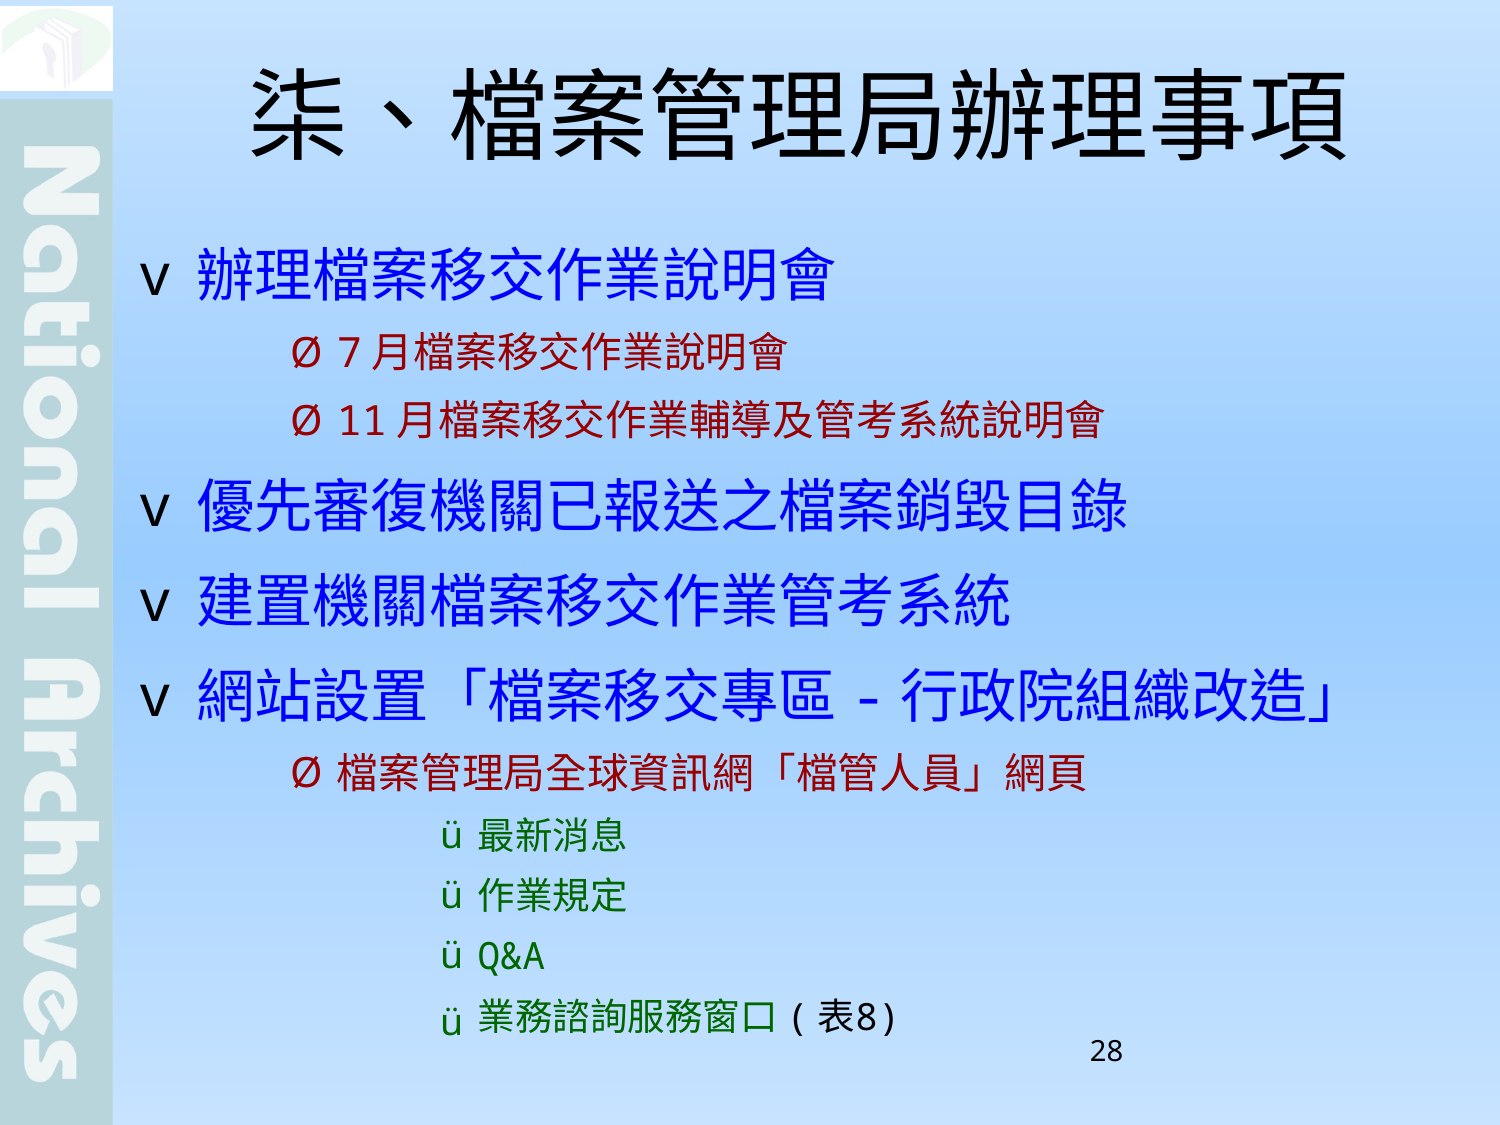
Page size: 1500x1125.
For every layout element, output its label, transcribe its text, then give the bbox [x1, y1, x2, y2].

text_box 柒、檔案管理局辦理事項 [124, 31, 1474, 194]
text_box [1074, 1025, 1388, 1101]
text_box 辦理檔案移交作業說明會 7月檔案移交作業說明會 11月檔案移交作業輔導及管考系統說明會 優先審復機關已報送之檔案銷毀目錄 建置機關檔案移交作業管考系統 網站設置「檔案移交專區-行政院組織改造」 檔案管理局全球資訊網「檔管人員」網頁 最新消息 作業規定 Q&A 業務諮詢服務窗口(表8) [125, 220, 1438, 1025]
